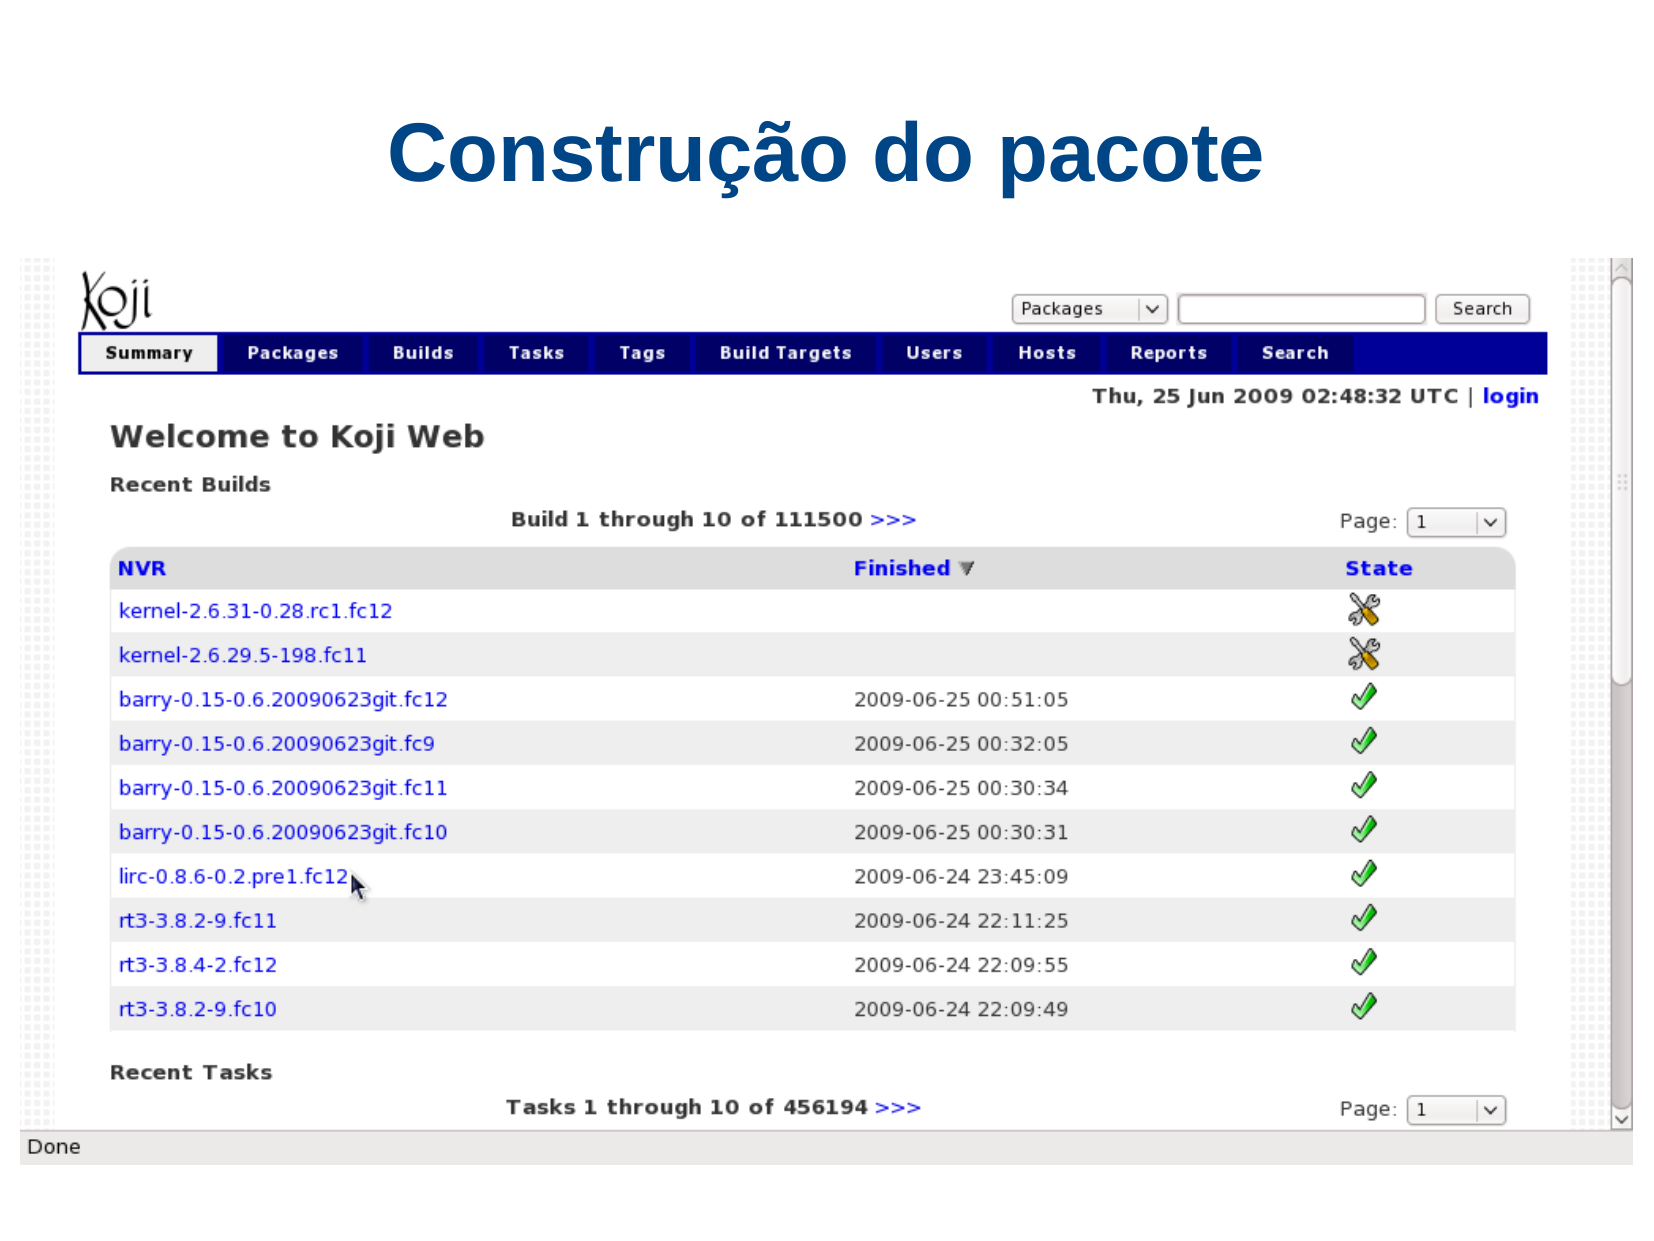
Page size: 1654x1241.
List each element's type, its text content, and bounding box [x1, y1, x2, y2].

title Construção do pacote [82, 56, 1571, 250]
picture [20, 258, 1633, 1165]
